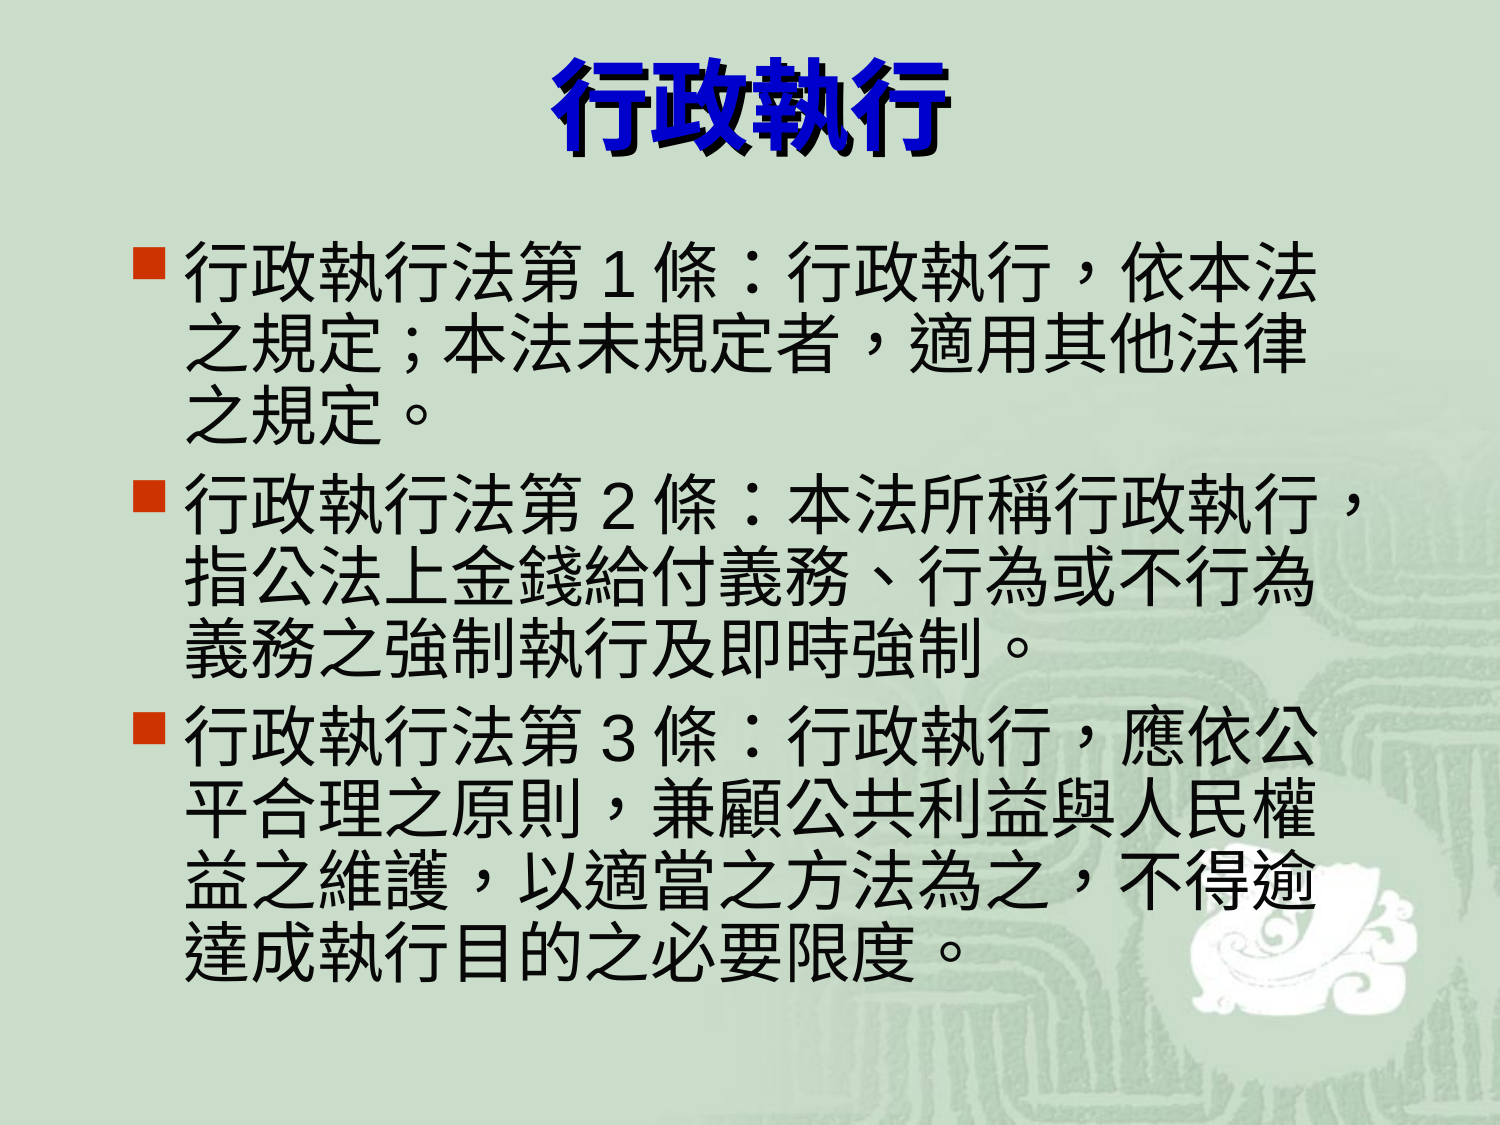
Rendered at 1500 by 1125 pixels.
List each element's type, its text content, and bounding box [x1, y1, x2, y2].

title 行政執行 [49, 48, 1451, 157]
list 行政執行法第1條：行政執行，依本法之規定；本法未規定者，適用其他法律之規定。 行政執行法第2條：本法所稱行政執行，指公法上金錢給付義務、行為或不行為義務之強制執行及即時強制。 行政執行法第3條：行政執行，應依公平合理之原則，兼顧公共利益與人民權益之維護，以適當之方法為之，不得逾達成執行目的之必要限度。 [112, 231, 1388, 1000]
picture [0, 0, 1500, 1125]
